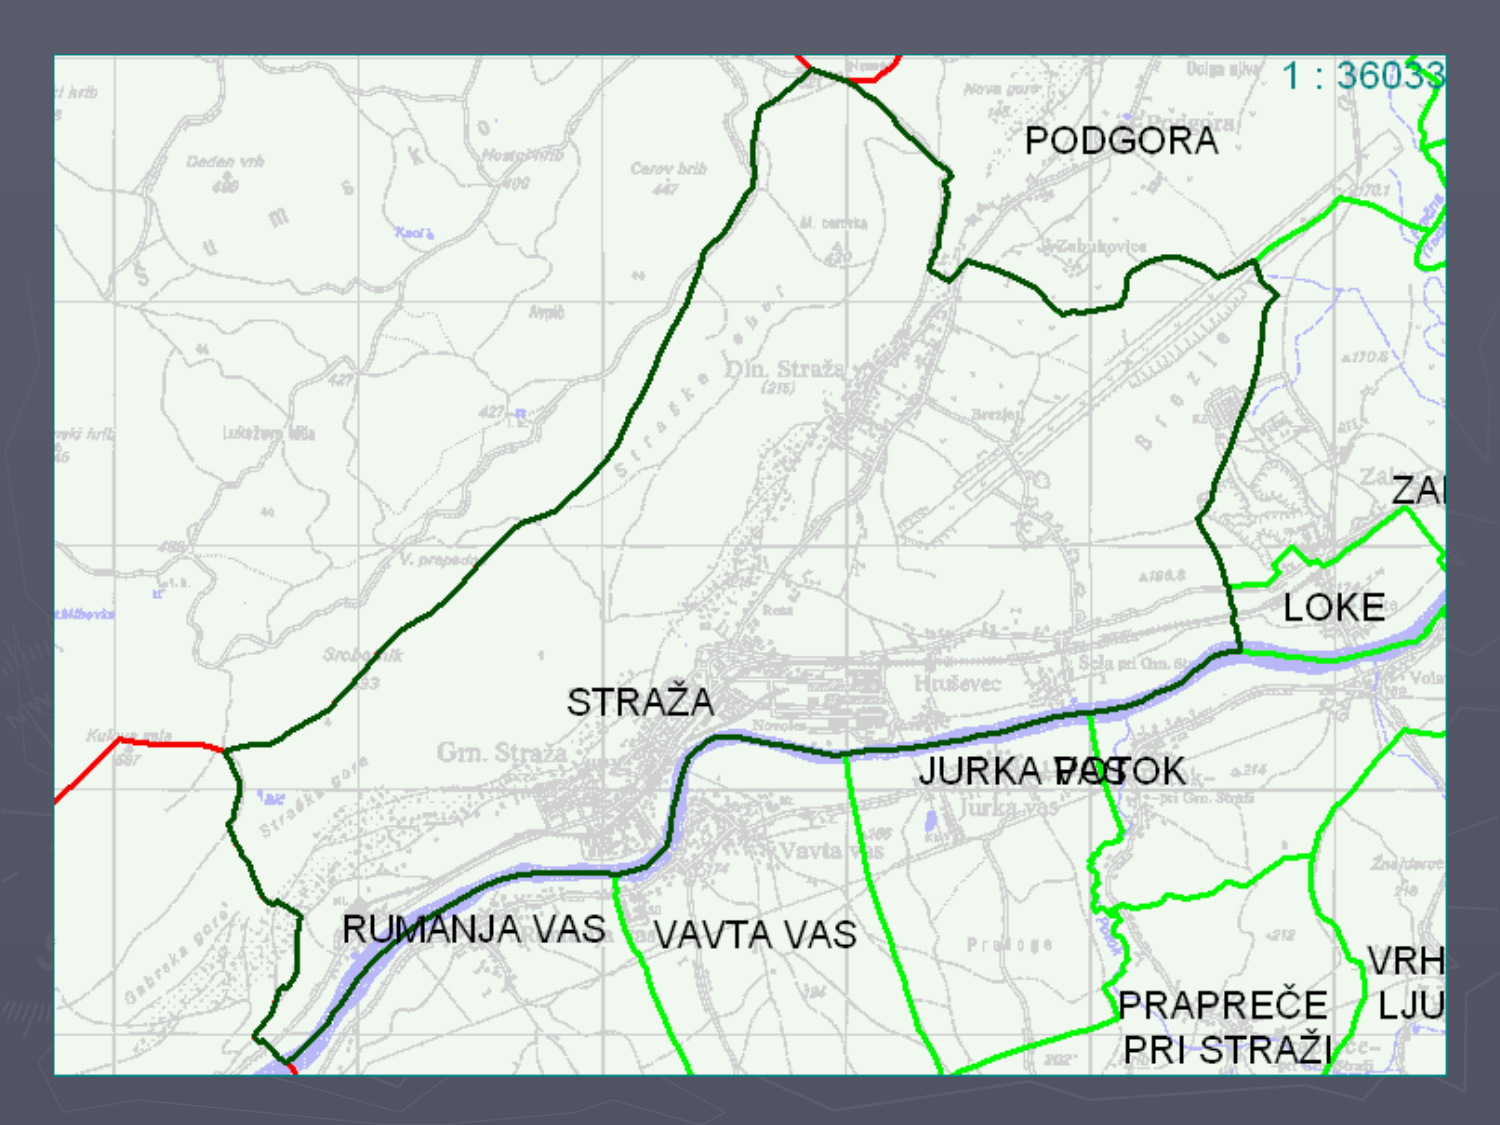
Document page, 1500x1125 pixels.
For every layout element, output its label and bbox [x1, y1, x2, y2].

picture [53, 54, 1448, 1078]
